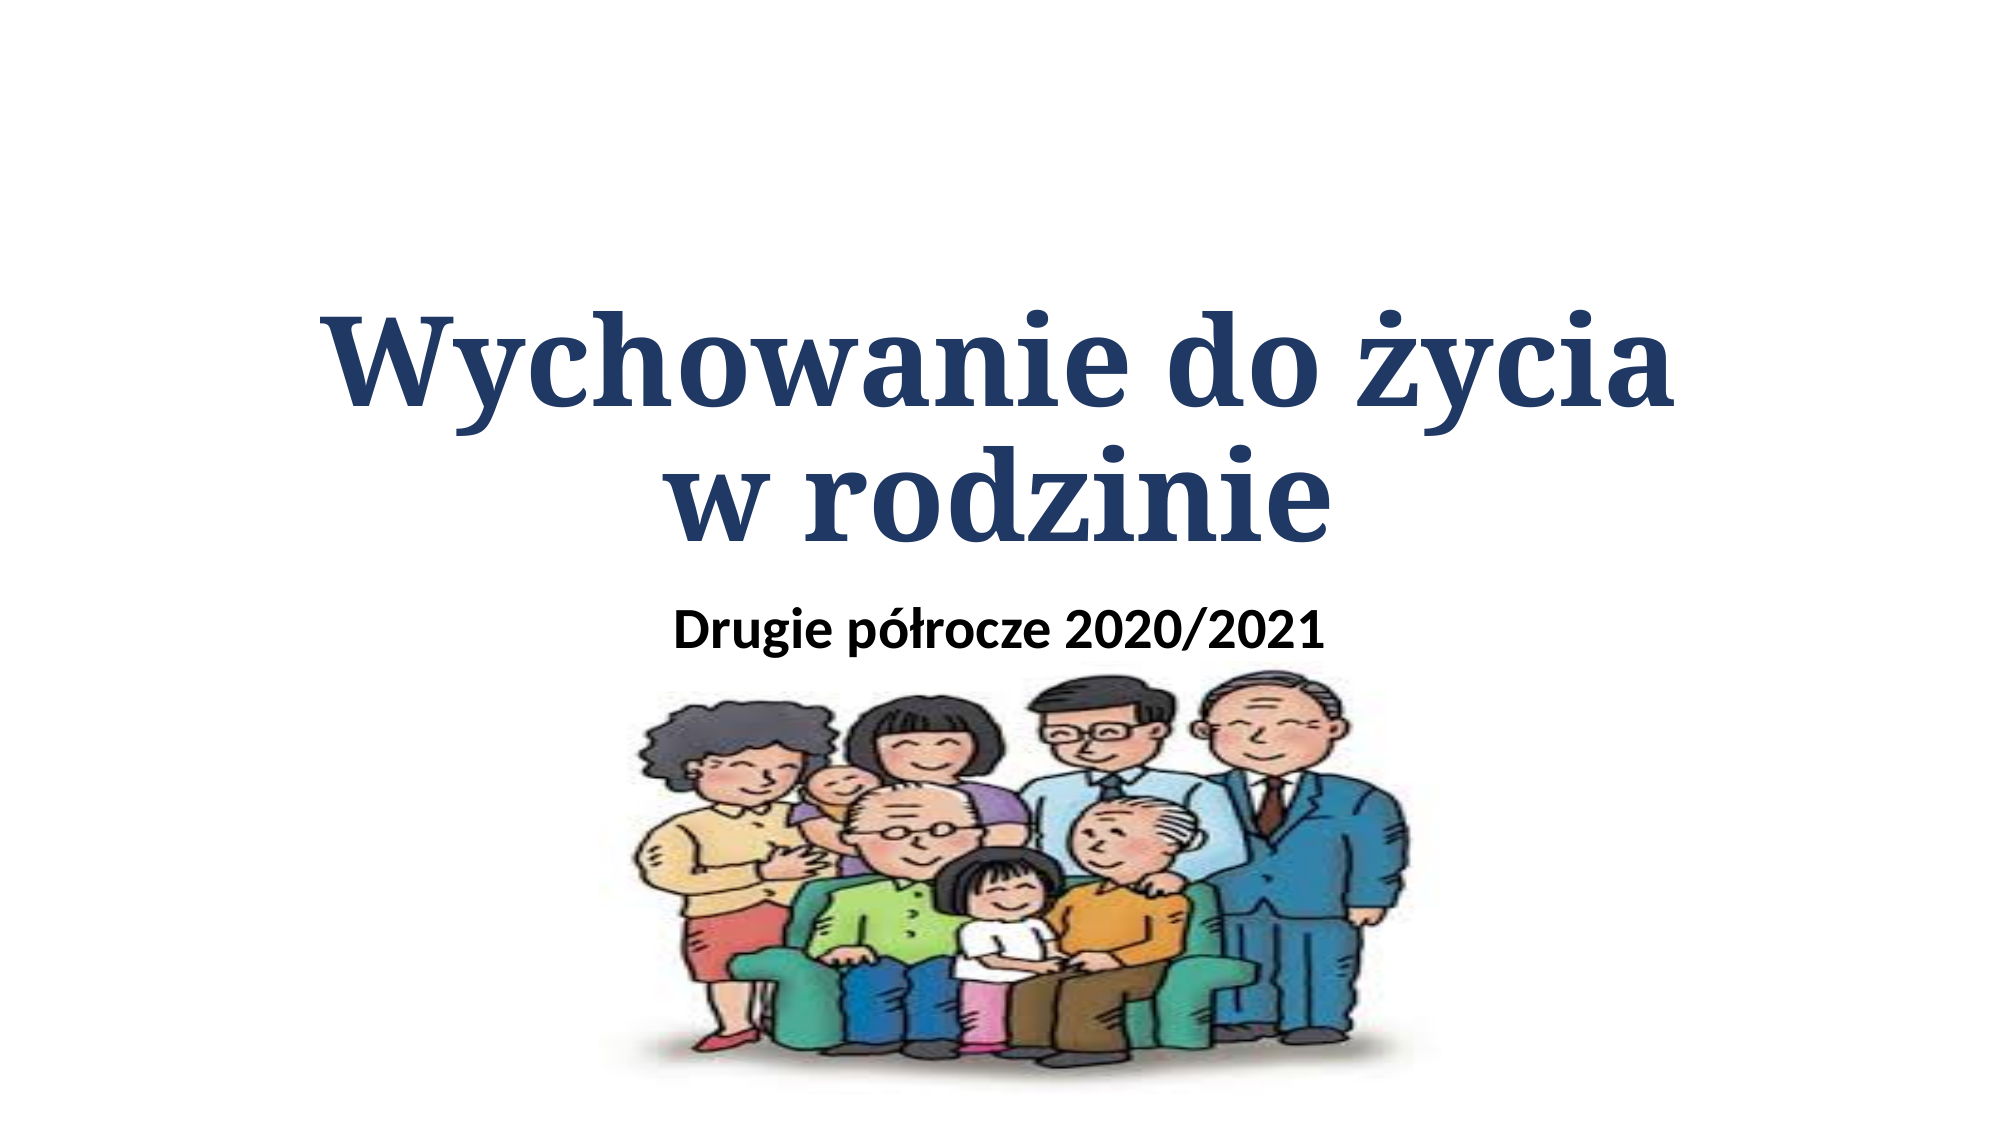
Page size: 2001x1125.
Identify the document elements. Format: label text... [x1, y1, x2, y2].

picture [599, 661, 1441, 1098]
text_box Wychowanie do życia w rodzinie [249, 184, 1750, 576]
text_box Drugie półrocze 2020/2021 [249, 590, 1750, 863]
